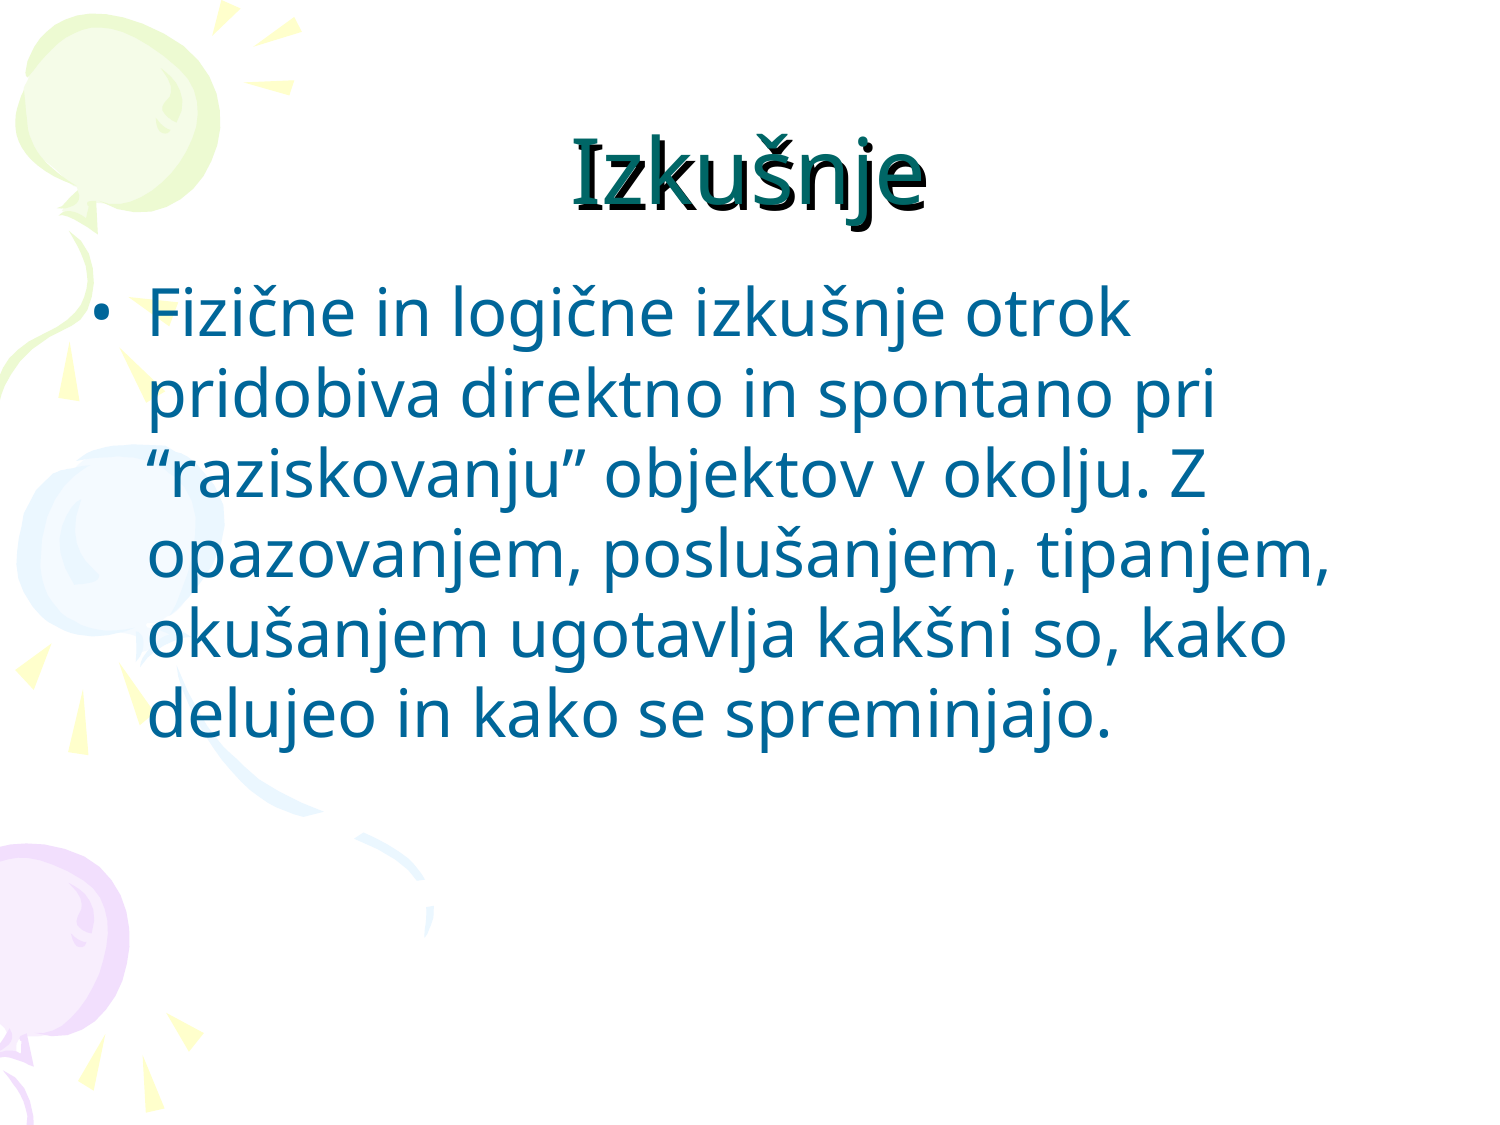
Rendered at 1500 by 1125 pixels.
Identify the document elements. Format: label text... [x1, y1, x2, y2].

title Izkušnje [72, 16, 1426, 233]
list Fizične in logične izkušnje otrok pridobiva direktno in spontano pri “raziskovanju” objektov v okolju. Z opazovanjem, poslušanjem, tipanjem, okušanjem ugotavlja kakšni so, kako delujeo in kako se spreminjajo. [75, 262, 1426, 994]
